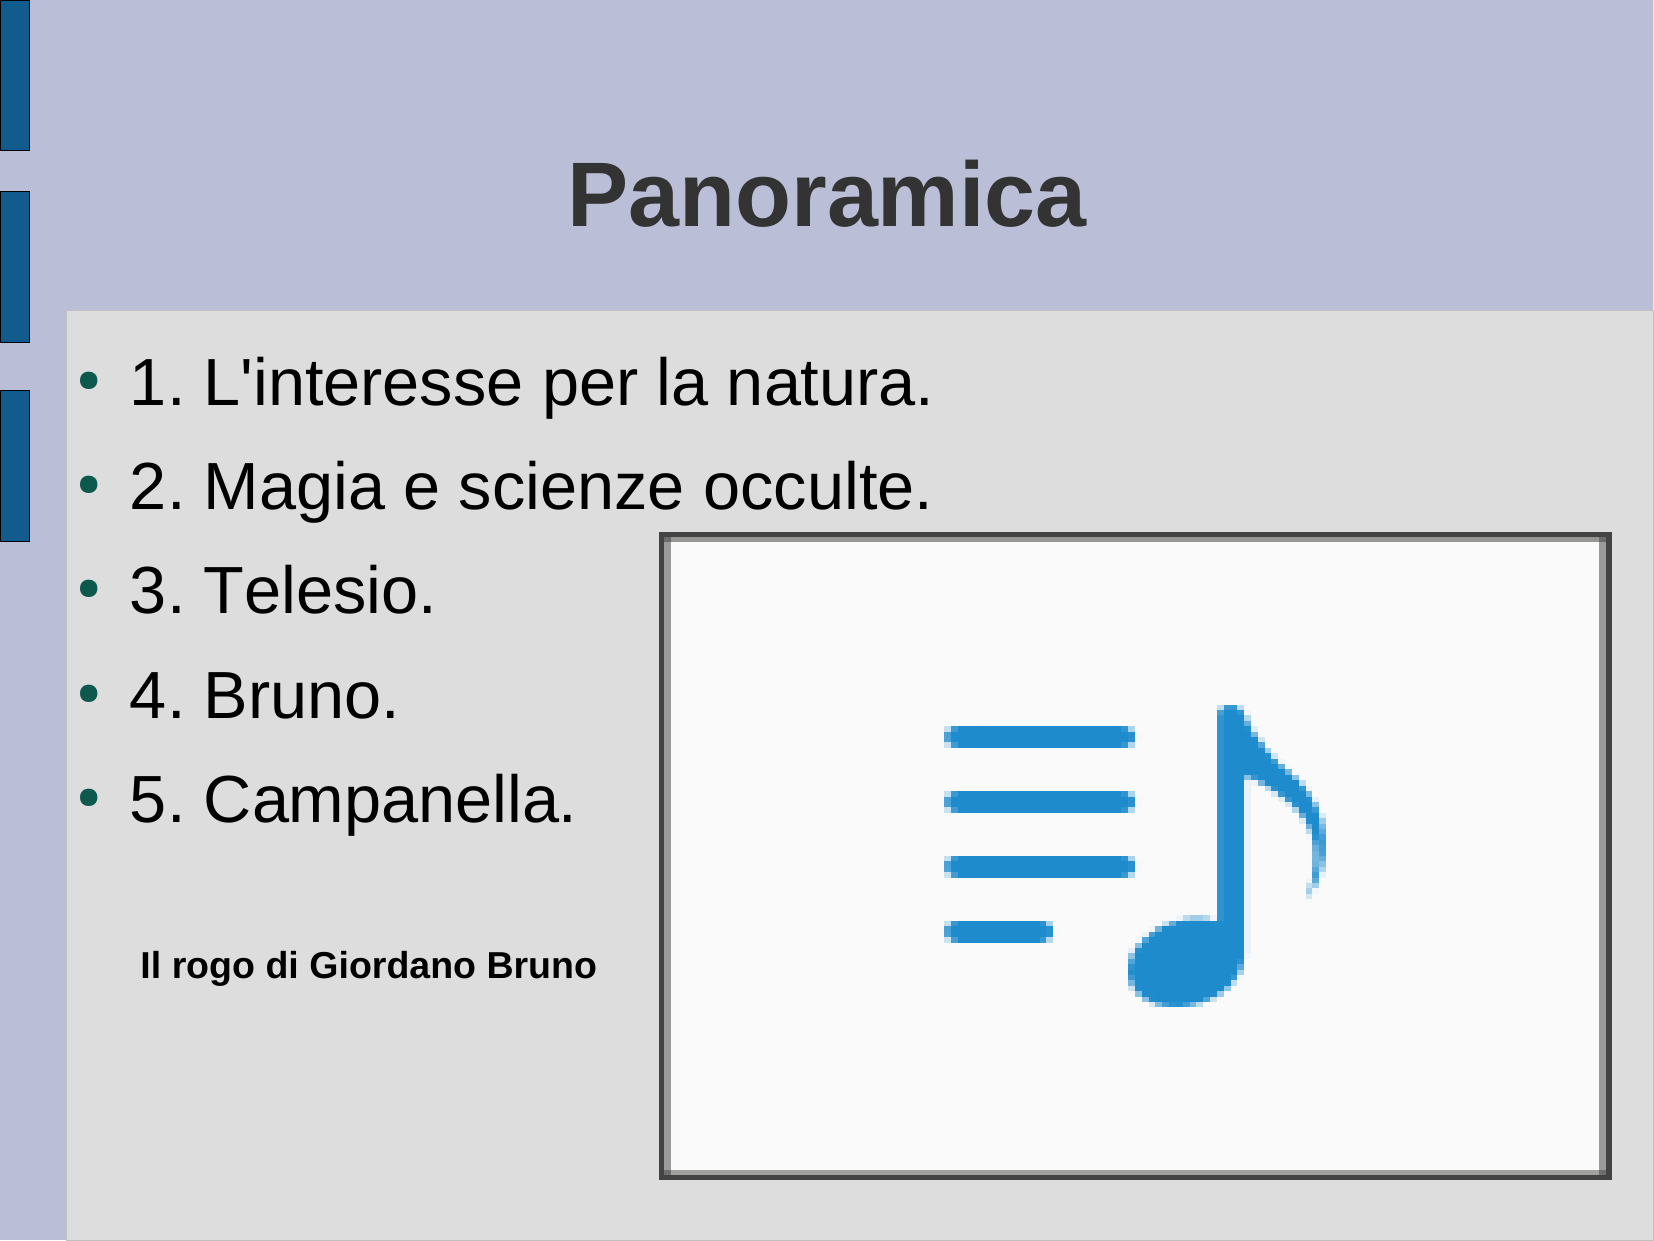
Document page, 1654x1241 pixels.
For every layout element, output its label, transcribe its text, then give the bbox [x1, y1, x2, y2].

list 1. L'interesse per la natura. 2. Magia e scienze occulte. 3. Telesio. 4. Bruno. 5. Campanella. [59, 344, 1536, 837]
text_box [658, 531, 1614, 1182]
title Panoramica [121, 91, 1534, 299]
text_box Il rogo di Giordano Bruno [88, 944, 650, 989]
